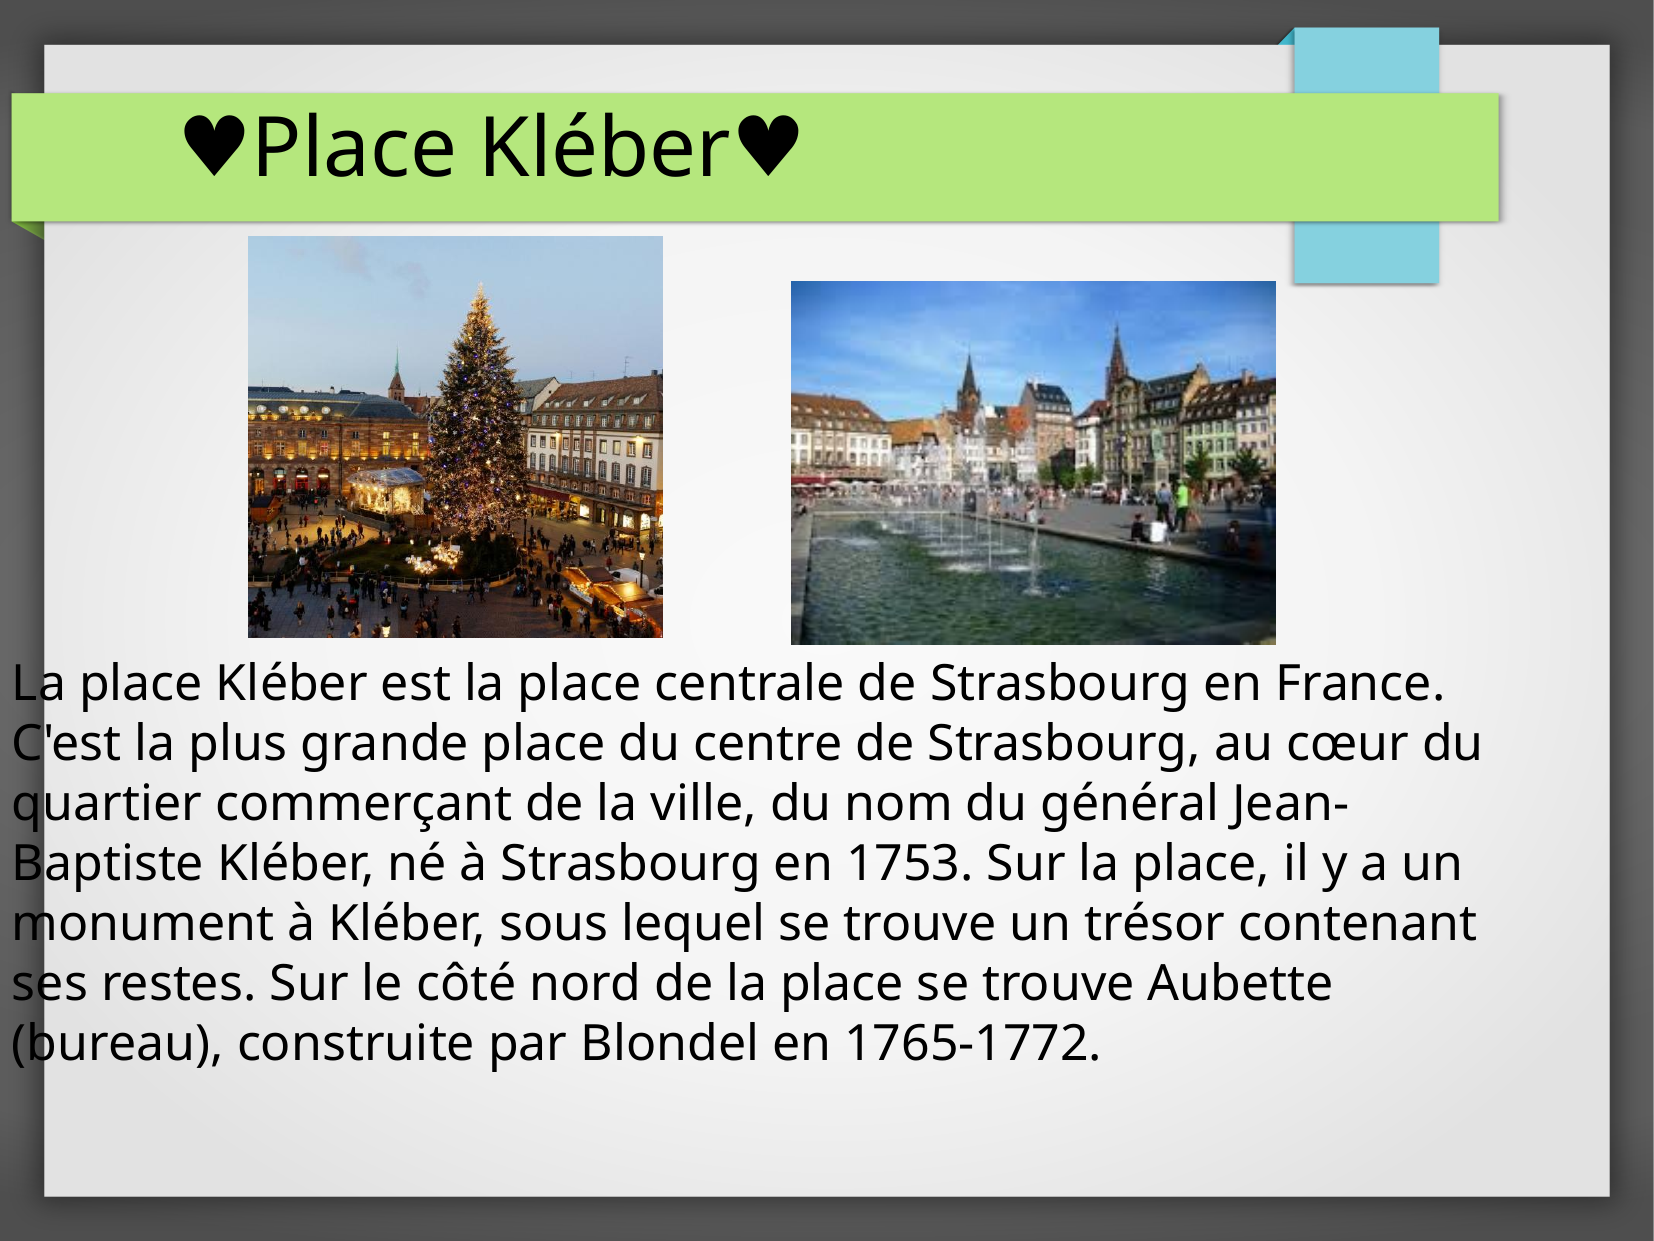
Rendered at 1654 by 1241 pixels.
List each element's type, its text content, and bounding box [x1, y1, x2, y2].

title ♥Place Kléber♥ [177, 73, 1359, 303]
picture [248, 236, 663, 638]
picture [791, 281, 1276, 645]
list La place Kléber est la place centrale de Strasbourg en France. C'est la plus grande place du centre de Strasbourg, au cœur du quartier commerçant de la ville, du nom du général Jean-Baptiste Kléber, né à Strasbourg en 1753. Sur la place, il y a un monument à Kléber, sous lequel se trouve un trésor contenant ses restes. Sur le côté nord de la place se trouve Aubette (bureau), construite par Blondel en 1765-1772. [11, 650, 1501, 1241]
